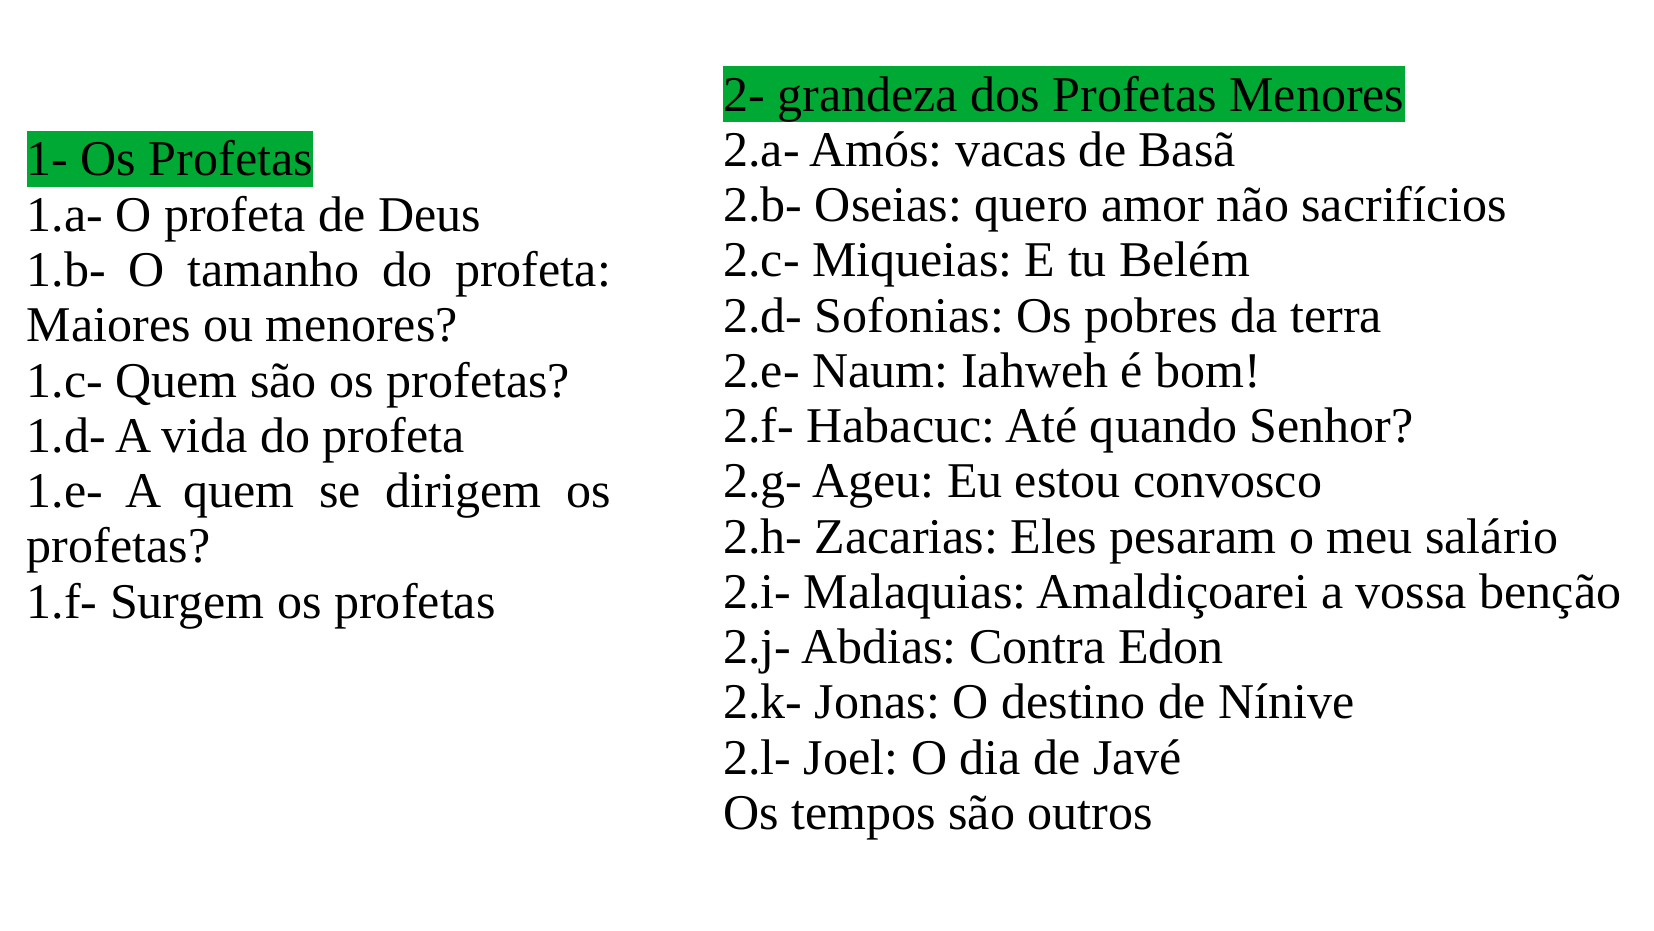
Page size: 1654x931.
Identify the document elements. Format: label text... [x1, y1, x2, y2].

text_box 2- grandeza dos Profetas Menores 2.a- Amós: vacas de Basã 2.b- Oseias: quero amor não sacrifícios 2.c- Miqueias: E tu Belém 2.d- Sofonias: Os pobres da terra 2.e- Naum: Iahweh é bom! 2.f- Habacuc: Até quando Senhor? 2.g- Ageu: Eu estou convosco 2.h- Zacarias: Eles pesaram o meu salário 2.i- Malaquias: Amaldiçoarei a vossa benção 2.j- Abdias: Contra Edon 2.k- Jonas: O destino de Nínive 2.l- Joel: O dia de Javé Os tempos são outros [708, 59, 1642, 904]
text_box 1- Os Profetas 1.a- O profeta de Deus 1.b- O tamanho do profeta: Maiores ou menores? 1.c- Quem são os profetas? 1.d- A vida do profeta 1.e- A quem se dirigem os profetas? 1.f- Surgem os profetas [11, 124, 626, 675]
